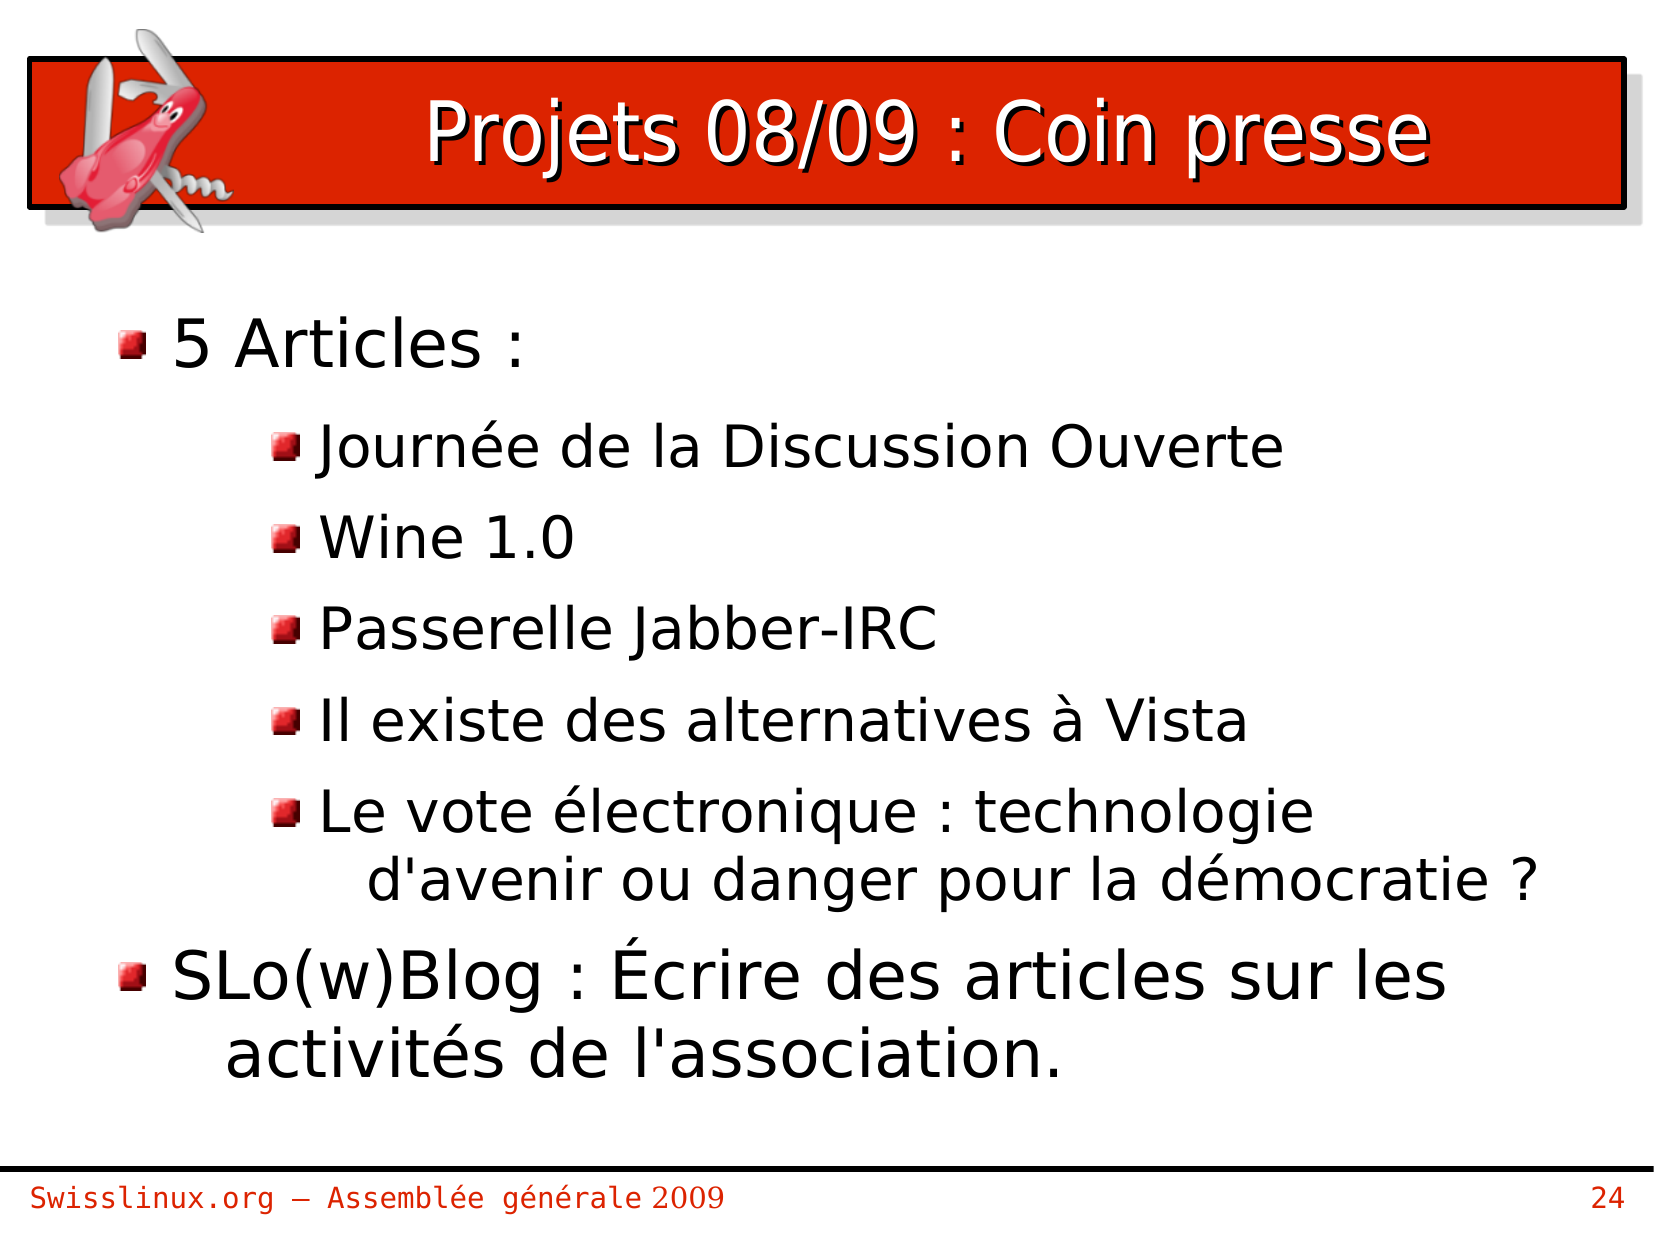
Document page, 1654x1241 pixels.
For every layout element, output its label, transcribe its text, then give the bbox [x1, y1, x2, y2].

title Projets 08/09 : Coin presse [259, 84, 1595, 182]
list 5 Articles : Journée de la Discussion Ouverte Wine 1.0 Passerelle Jabber-IRC Il existe des alternatives à Vista Le vote électronique : technologie d'avenir ou danger pour la démocratie ? SLo(w)Blog : Écrire des articles sur les activités de l'association. [82, 297, 1571, 1102]
picture [59, 29, 234, 233]
